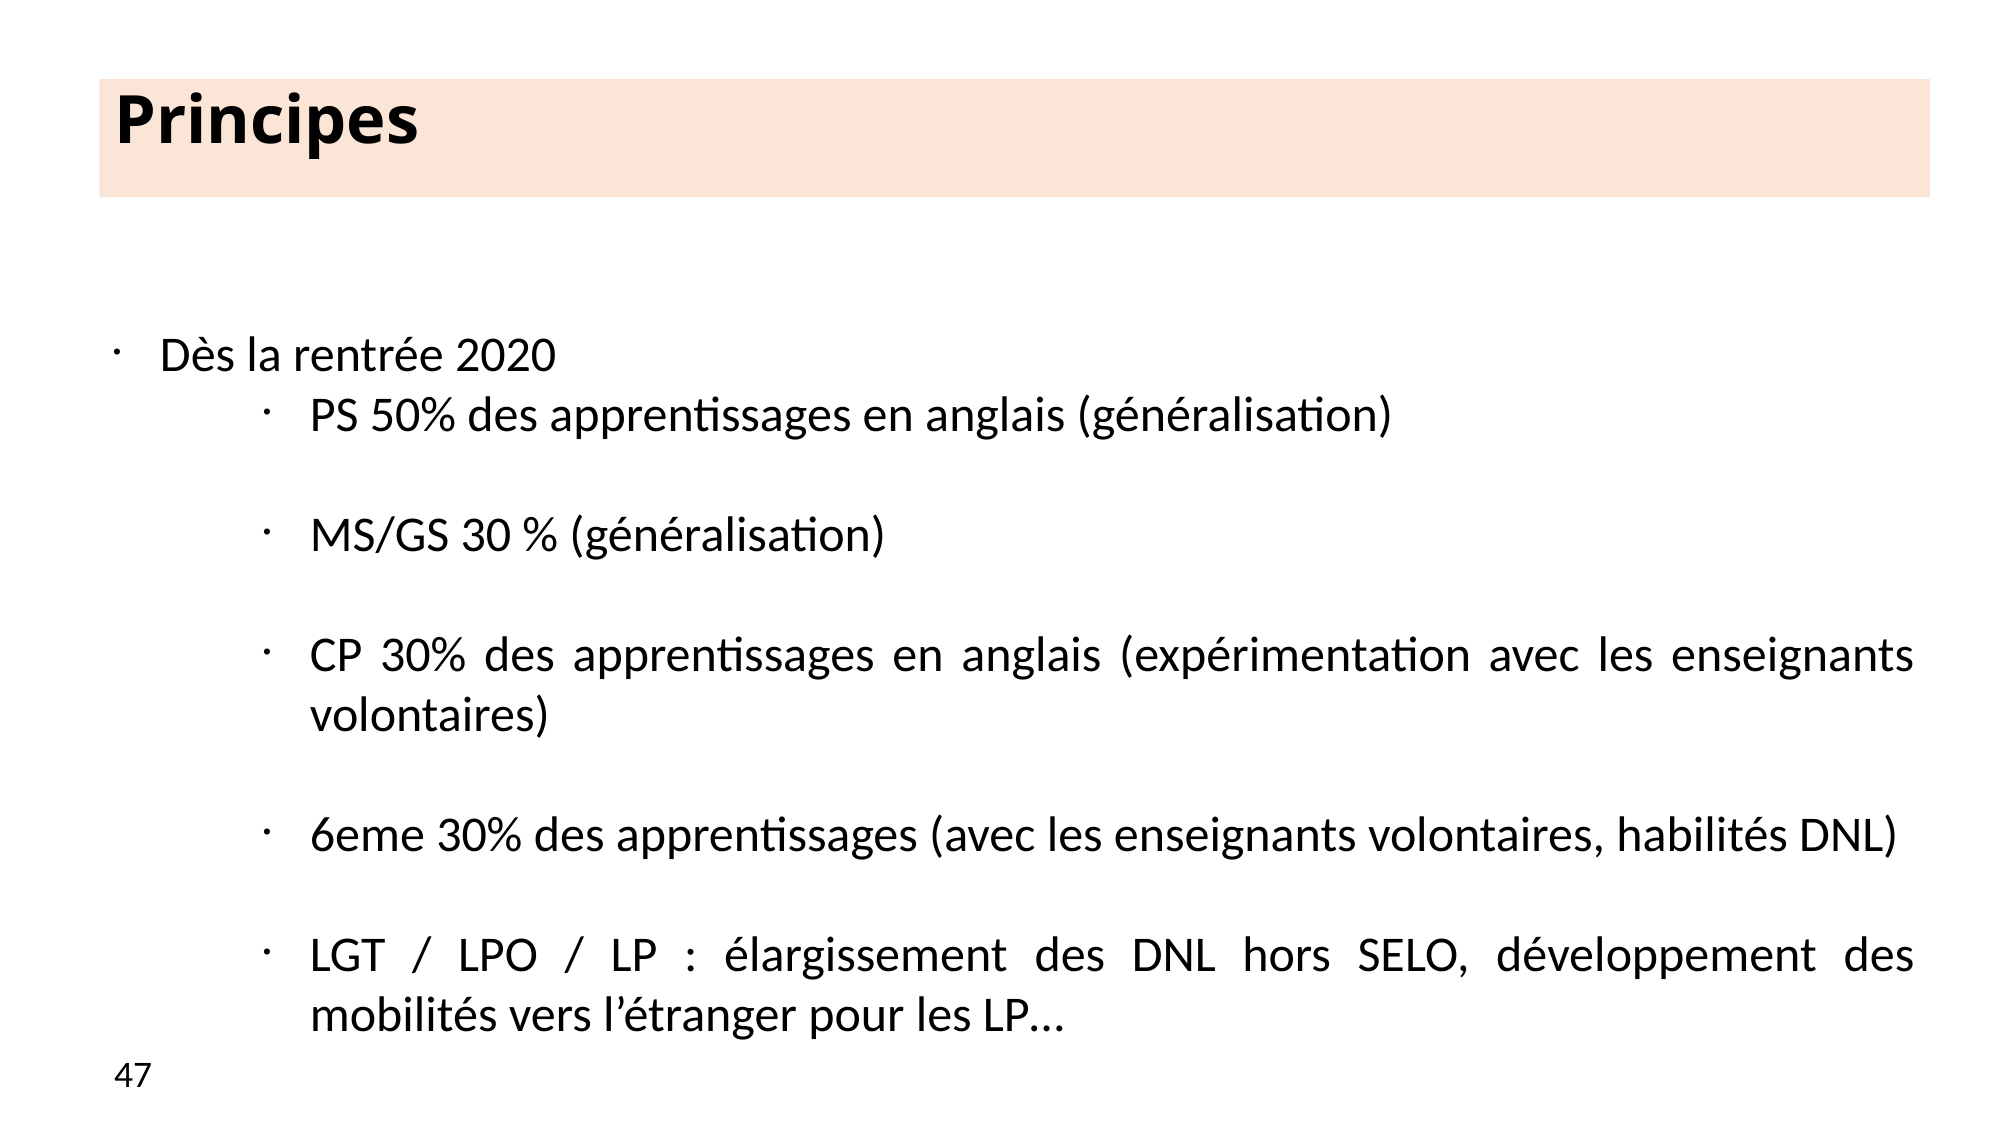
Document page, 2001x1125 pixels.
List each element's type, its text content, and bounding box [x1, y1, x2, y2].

text_box Dès la rentrée 2020 PS 50% des apprentissages en anglais (généralisation) MS/GS 30 % (généralisation) CP 30% des apprentissages en anglais (expérimentation avec les enseignants volontaires) 6eme 30% des apprentissages (avec les enseignants volontaires, habilités DNL) LGT / LPO / LP : élargissement des DNL hors SELO, développement des mobilités vers l’étranger pour les LP… [98, 224, 1930, 1125]
title Principes [99, 79, 1930, 198]
